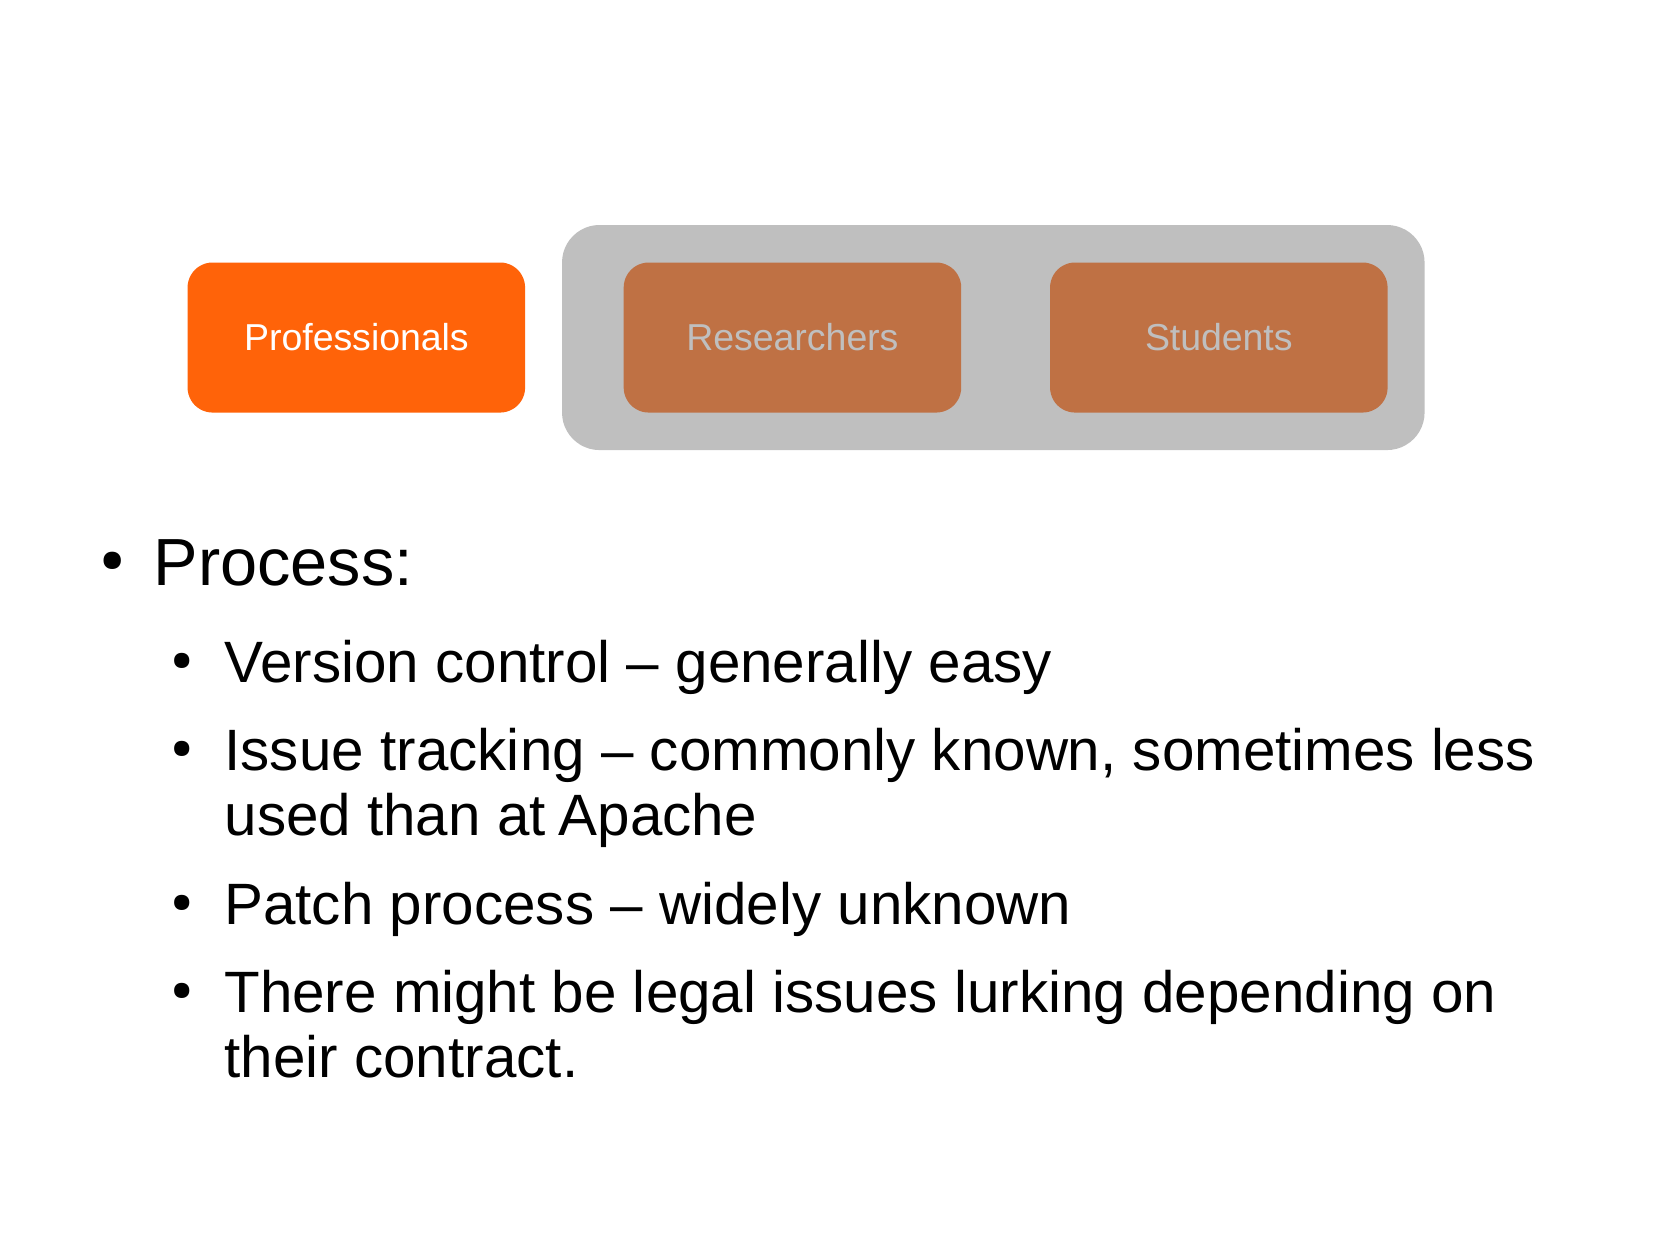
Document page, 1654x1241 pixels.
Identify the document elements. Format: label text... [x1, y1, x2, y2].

text_box Professionals [187, 262, 526, 413]
text_box [562, 225, 1425, 451]
list Process: Version control – generally easy Issue tracking – commonly known, sometimes less used than at Apache Patch process – widely unknown There might be legal issues lurking depending on their contract. [82, 525, 1571, 1109]
